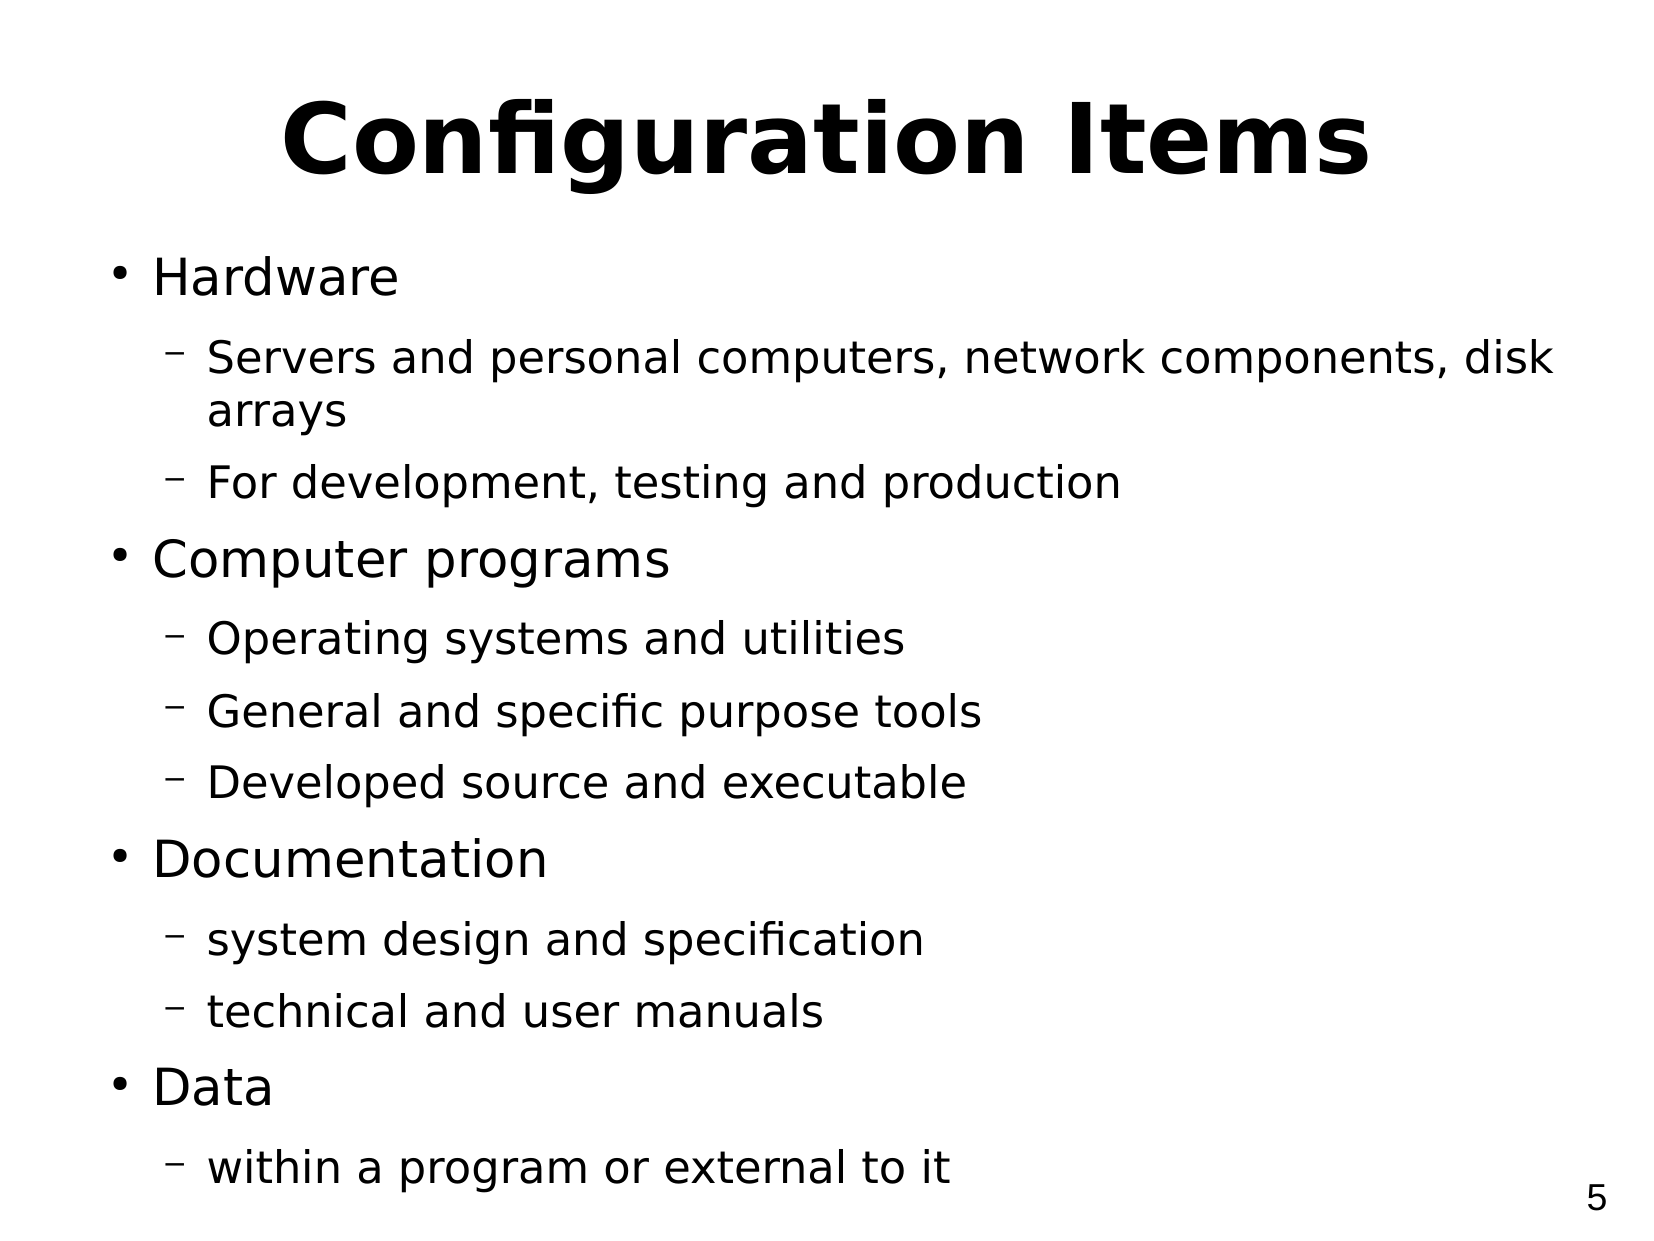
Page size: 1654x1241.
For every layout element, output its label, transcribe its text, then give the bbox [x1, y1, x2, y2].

list Hardware Servers and personal computers, network components, disk arrays For development, testing and production Computer programs Operating systems and utilities General and specific purpose tools Developed source and executable Documentation system design and specification technical and user manuals Data within a program or external to it [82, 236, 1571, 1205]
title Configuration Items [82, 61, 1571, 207]
